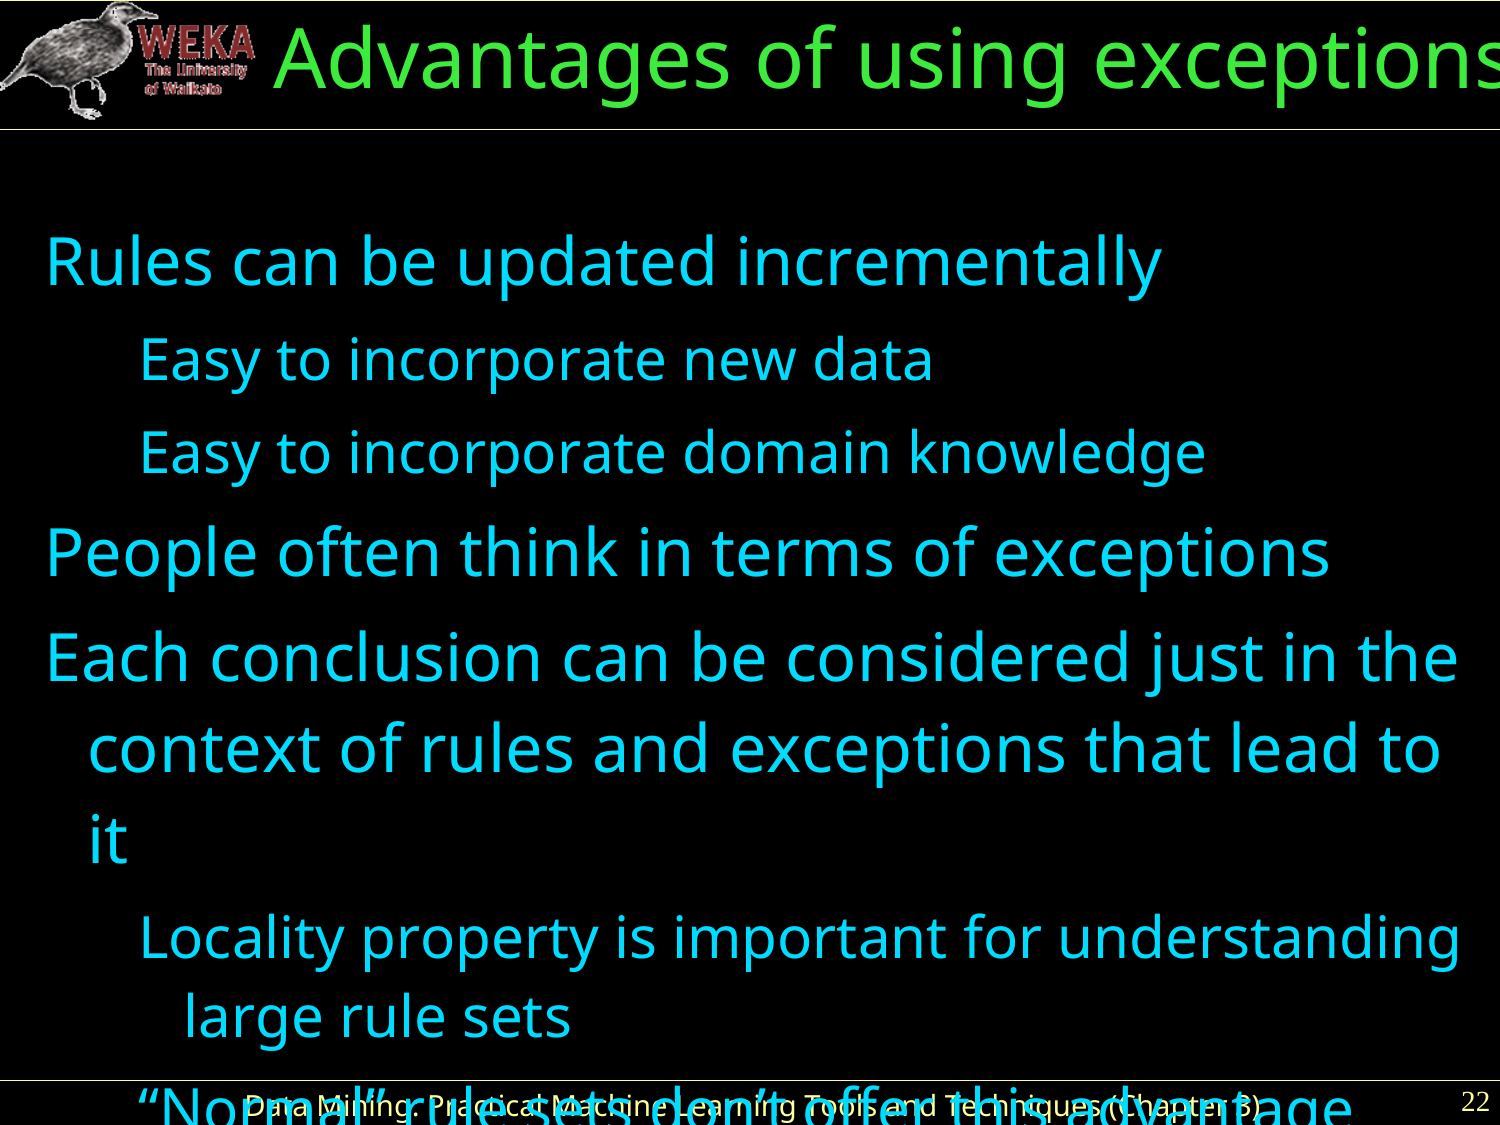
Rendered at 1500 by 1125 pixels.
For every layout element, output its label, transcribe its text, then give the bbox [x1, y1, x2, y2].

picture [0, 1, 194, 129]
title Advantages of using exceptions [194, 0, 1500, 148]
list Rules can be updated incrementally Easy to incorporate new data Easy to incorporate domain knowledge People often think in terms of exceptions Each conclusion can be considered just in the context of rules and exceptions that lead to it Locality property is important for understanding large rule sets “Normal” rule sets don’t offer this advantage [29, 206, 1500, 945]
